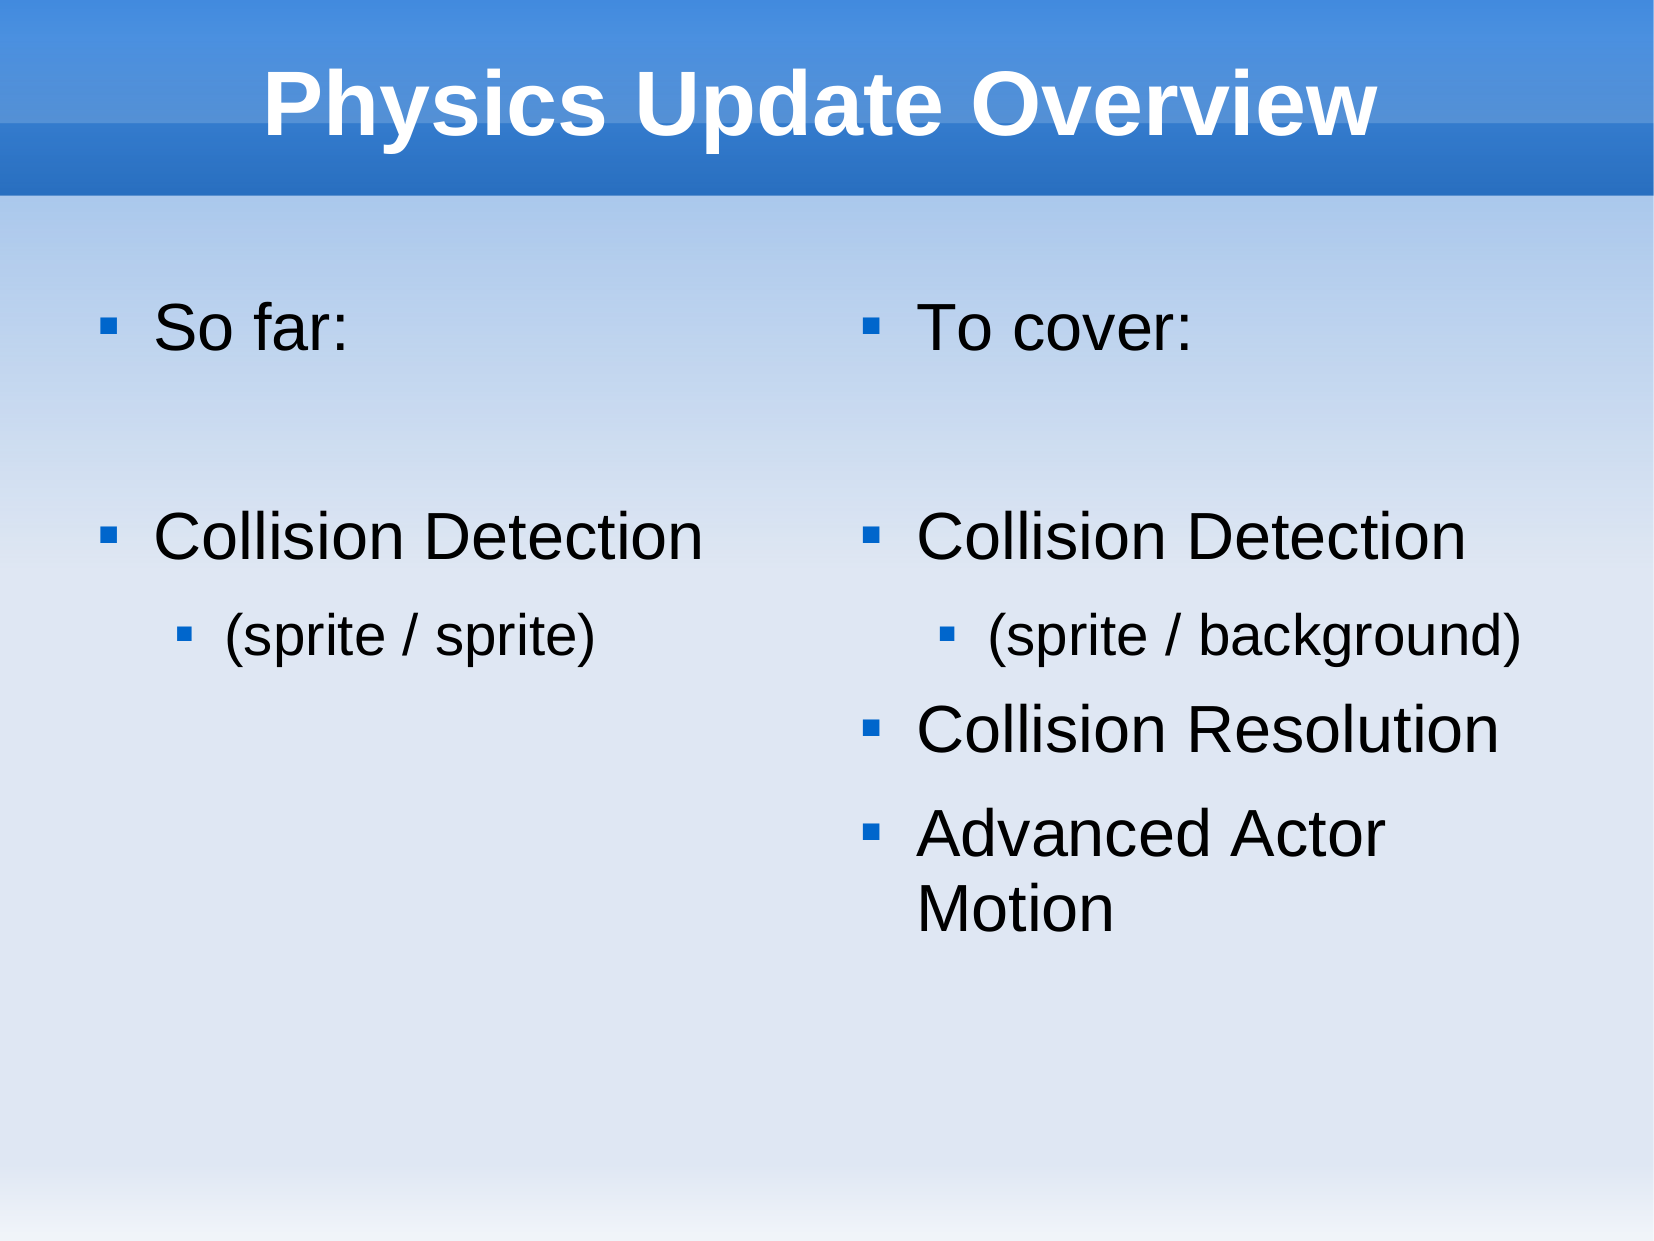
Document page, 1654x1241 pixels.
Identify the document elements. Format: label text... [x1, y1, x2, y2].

title Physics Update Overview [76, 0, 1565, 208]
picture [0, 0, 1654, 1241]
list So far: Collision Detection (sprite / sprite) [82, 290, 809, 1109]
list To cover: Collision Detection (sprite / background) Collision Resolution Advanced Actor Motion [845, 290, 1572, 1109]
